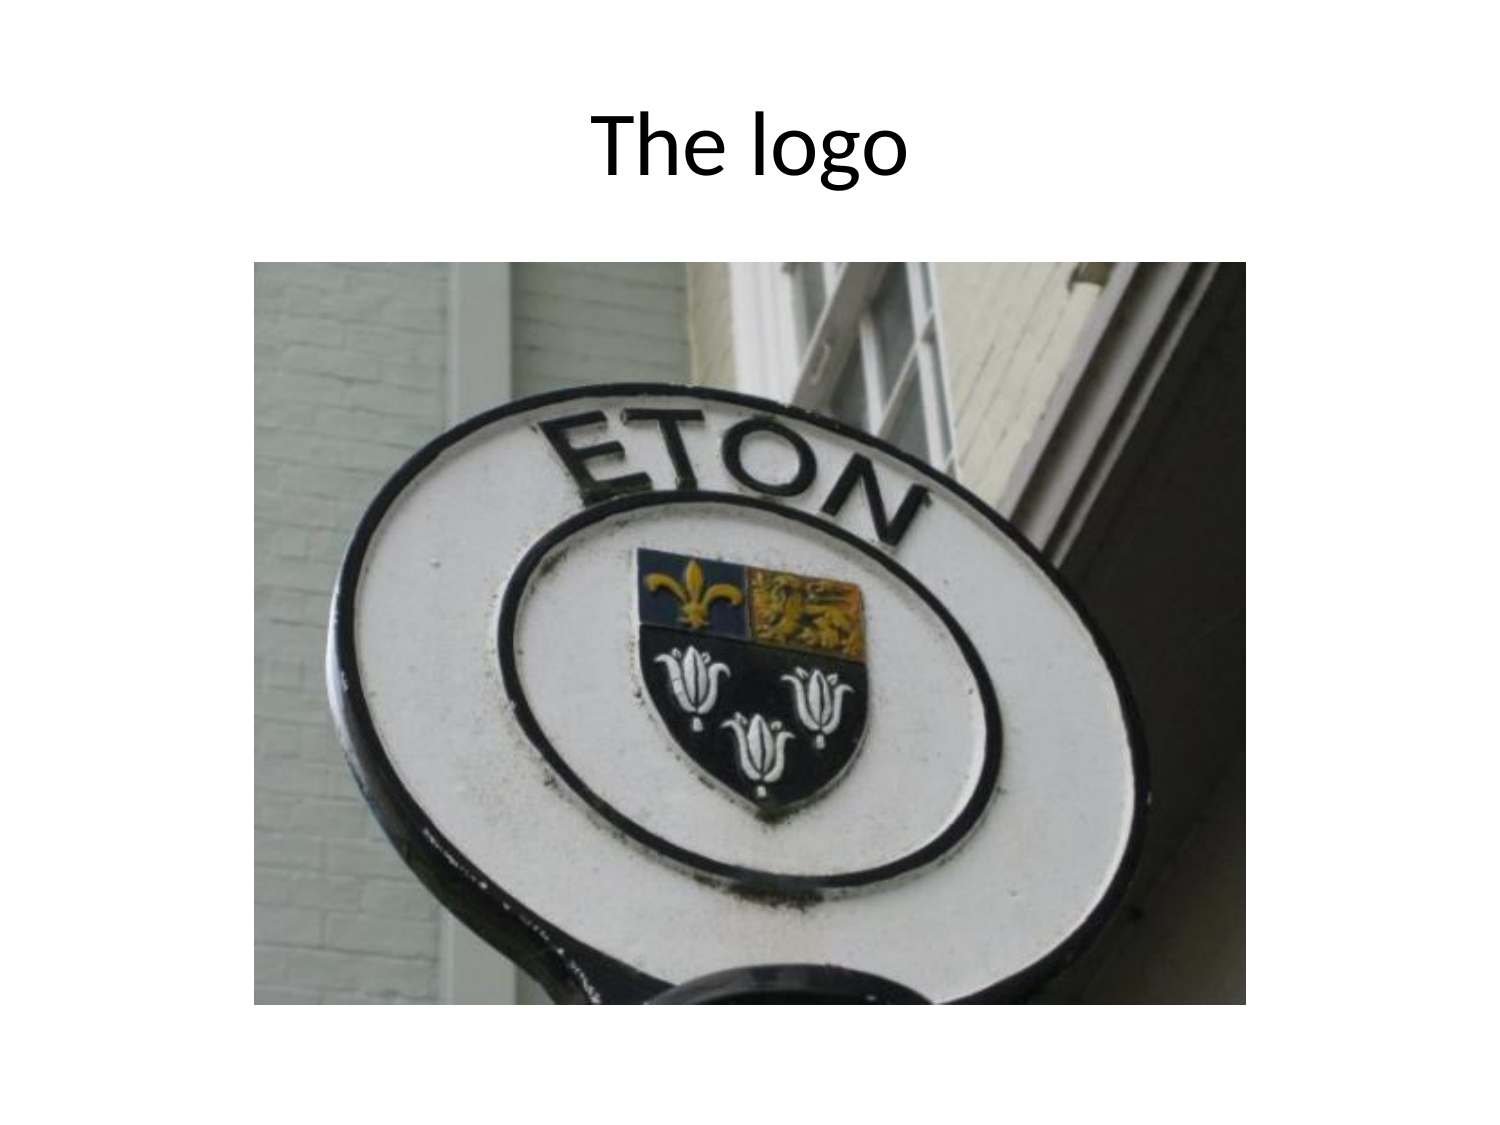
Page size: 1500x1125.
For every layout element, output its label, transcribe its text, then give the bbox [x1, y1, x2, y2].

title The logo [75, 45, 1425, 233]
picture [254, 262, 1246, 1005]
